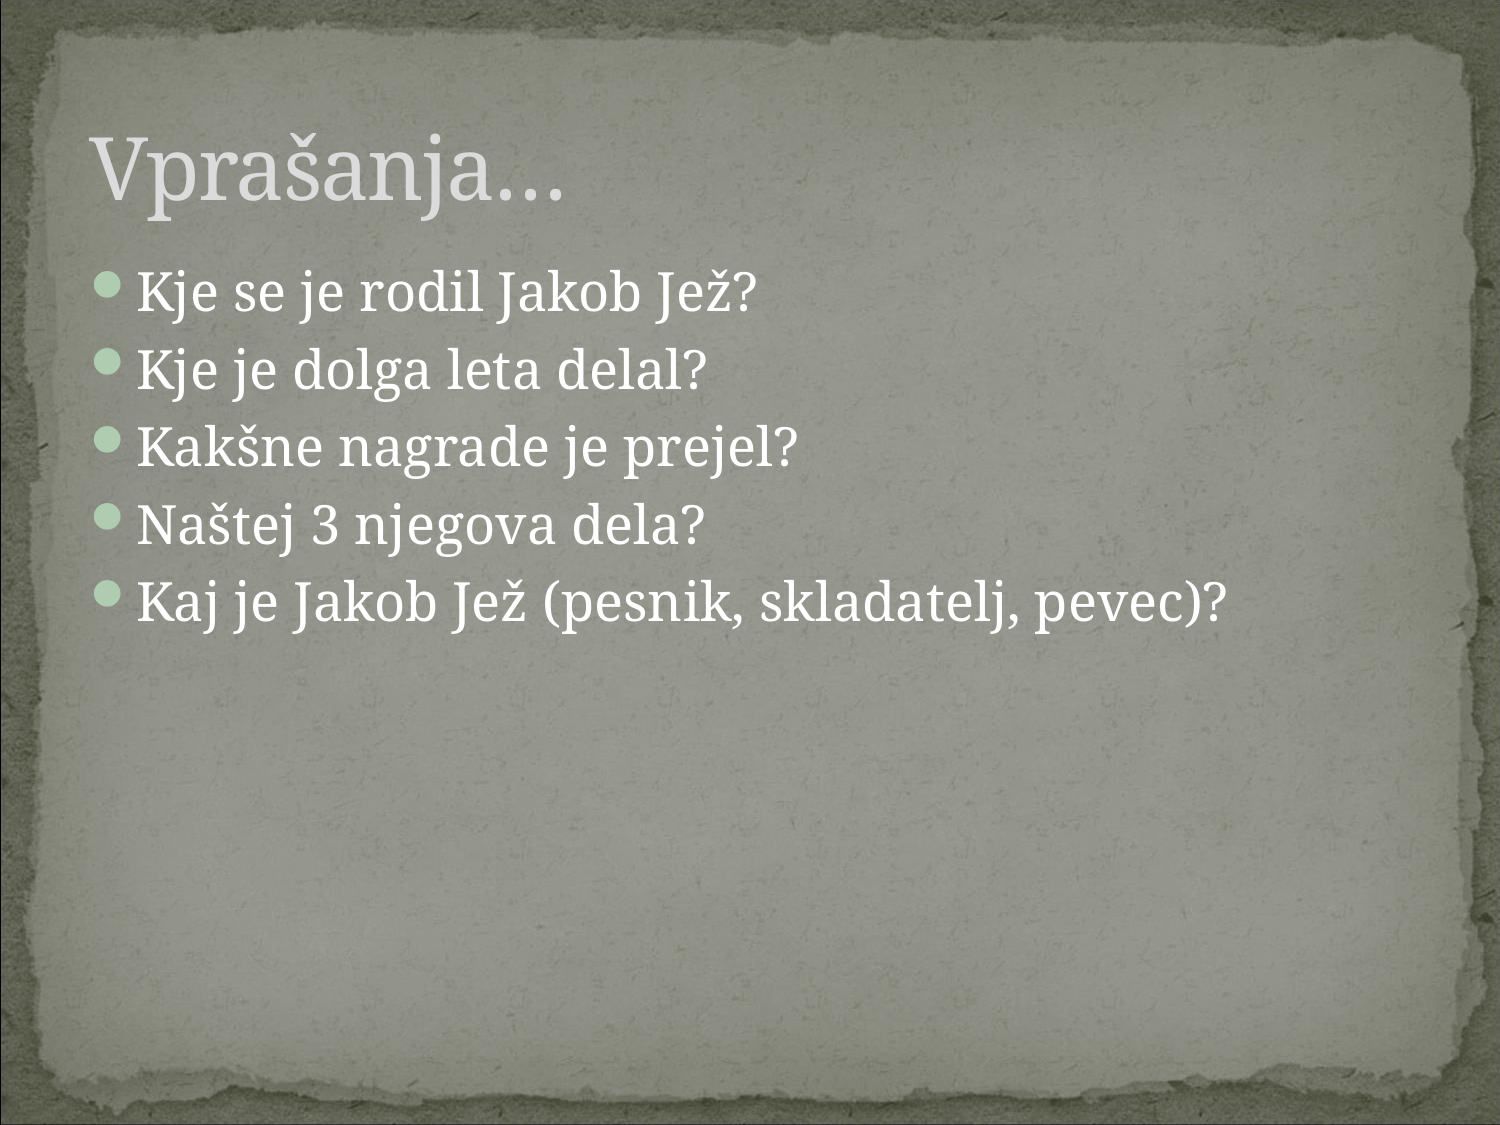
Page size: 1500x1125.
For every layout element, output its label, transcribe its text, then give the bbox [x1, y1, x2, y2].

title Vprašanja… [75, 24, 1425, 225]
list Kje se je rodil Jakob Jež? Kje je dolga leta delal? Kakšne nagrade je prejel? Naštej 3 njegova dela? Kaj je Jakob Jež (pesnik, skladatelj, pevec)? [75, 249, 1425, 1000]
picture [0, 0, 1500, 1125]
